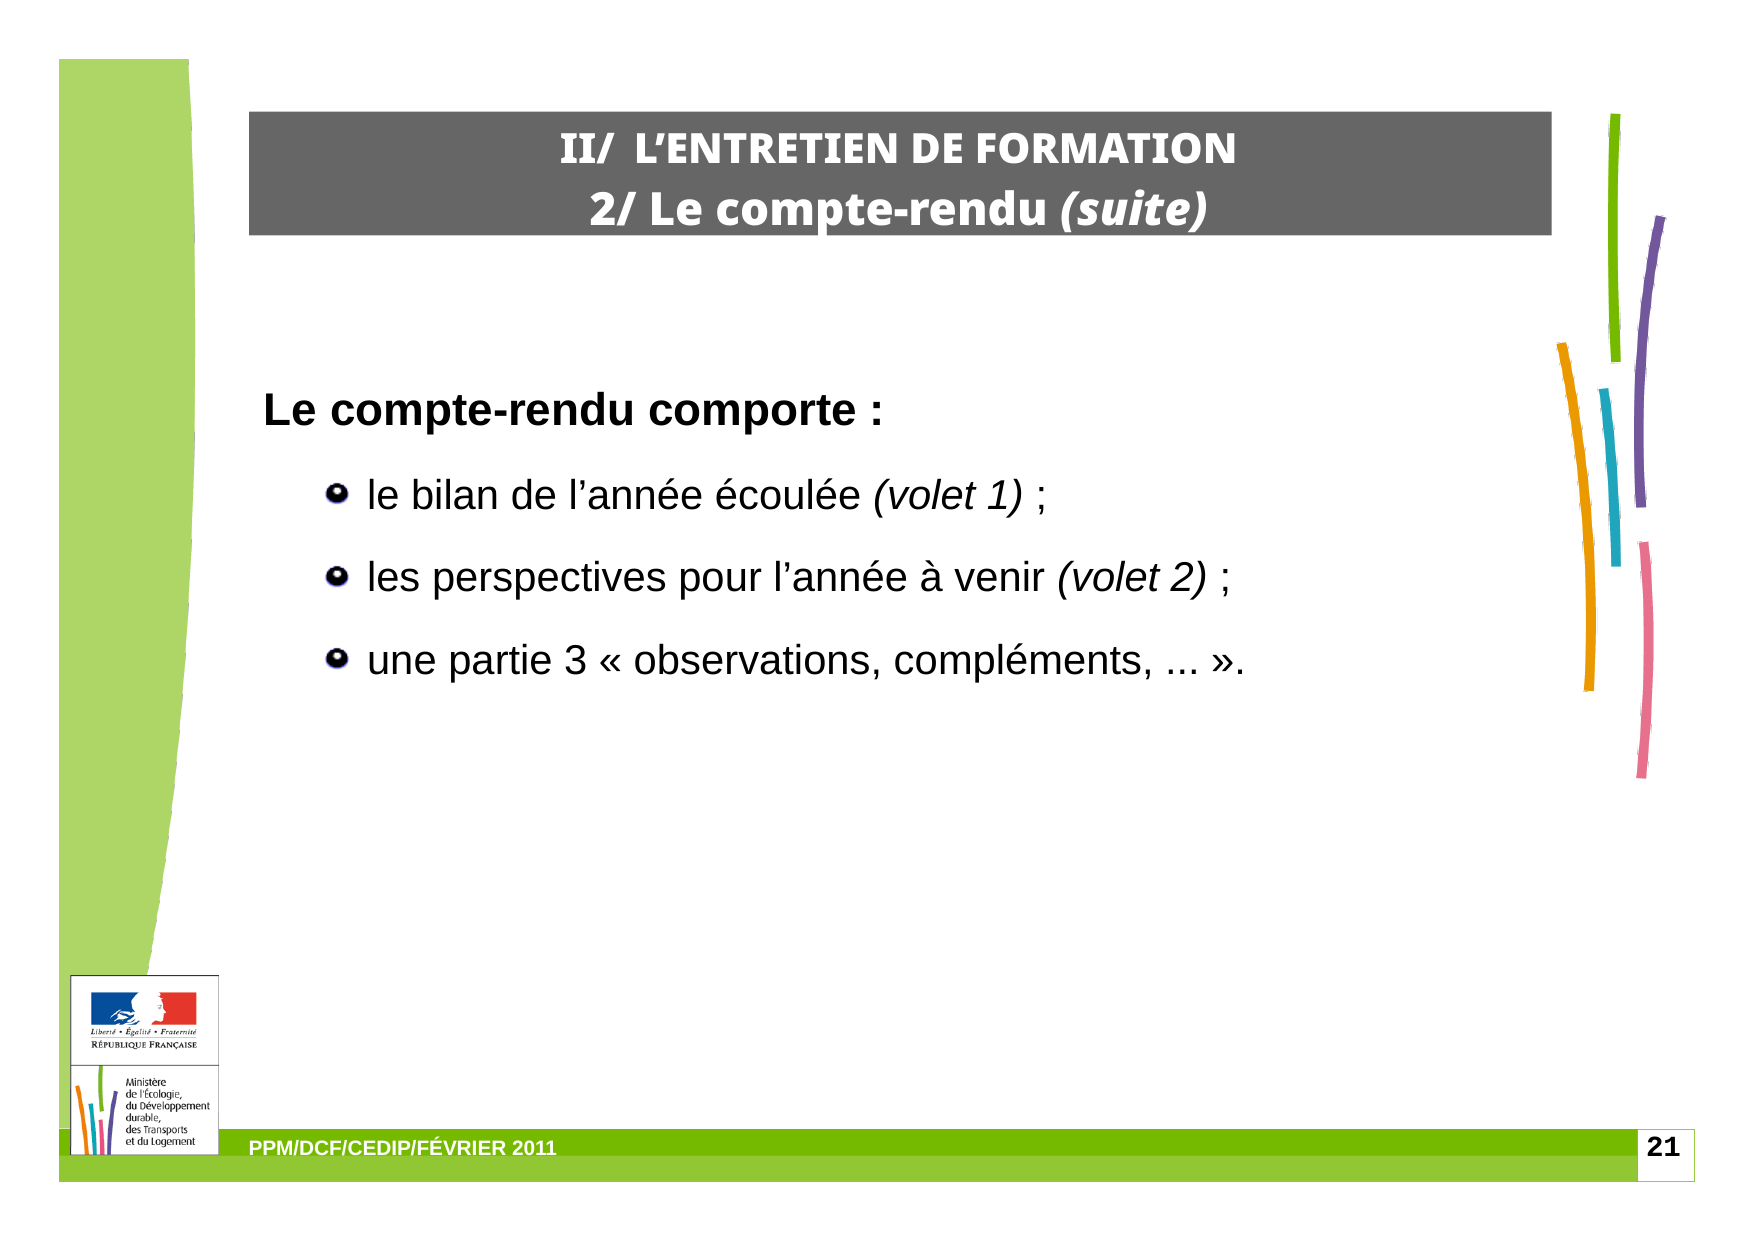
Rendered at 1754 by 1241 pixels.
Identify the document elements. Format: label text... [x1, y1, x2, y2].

text_box II/ L’ENTRETIEN DE FORMATION 2/ Le compte-rendu (suite) [247, 111, 1551, 251]
text_box PPM/DCF/CEDIP/FÉVRIER 2011 [233, 1129, 592, 1169]
text_box Le compte-rendu comporte : le bilan de l’année écoulée (volet 1) ; les perspectives pour l’année à venir (volet 2) ; une partie 3 « observations, compléments, ... ». [249, 376, 1548, 692]
picture [59, 59, 1695, 1182]
